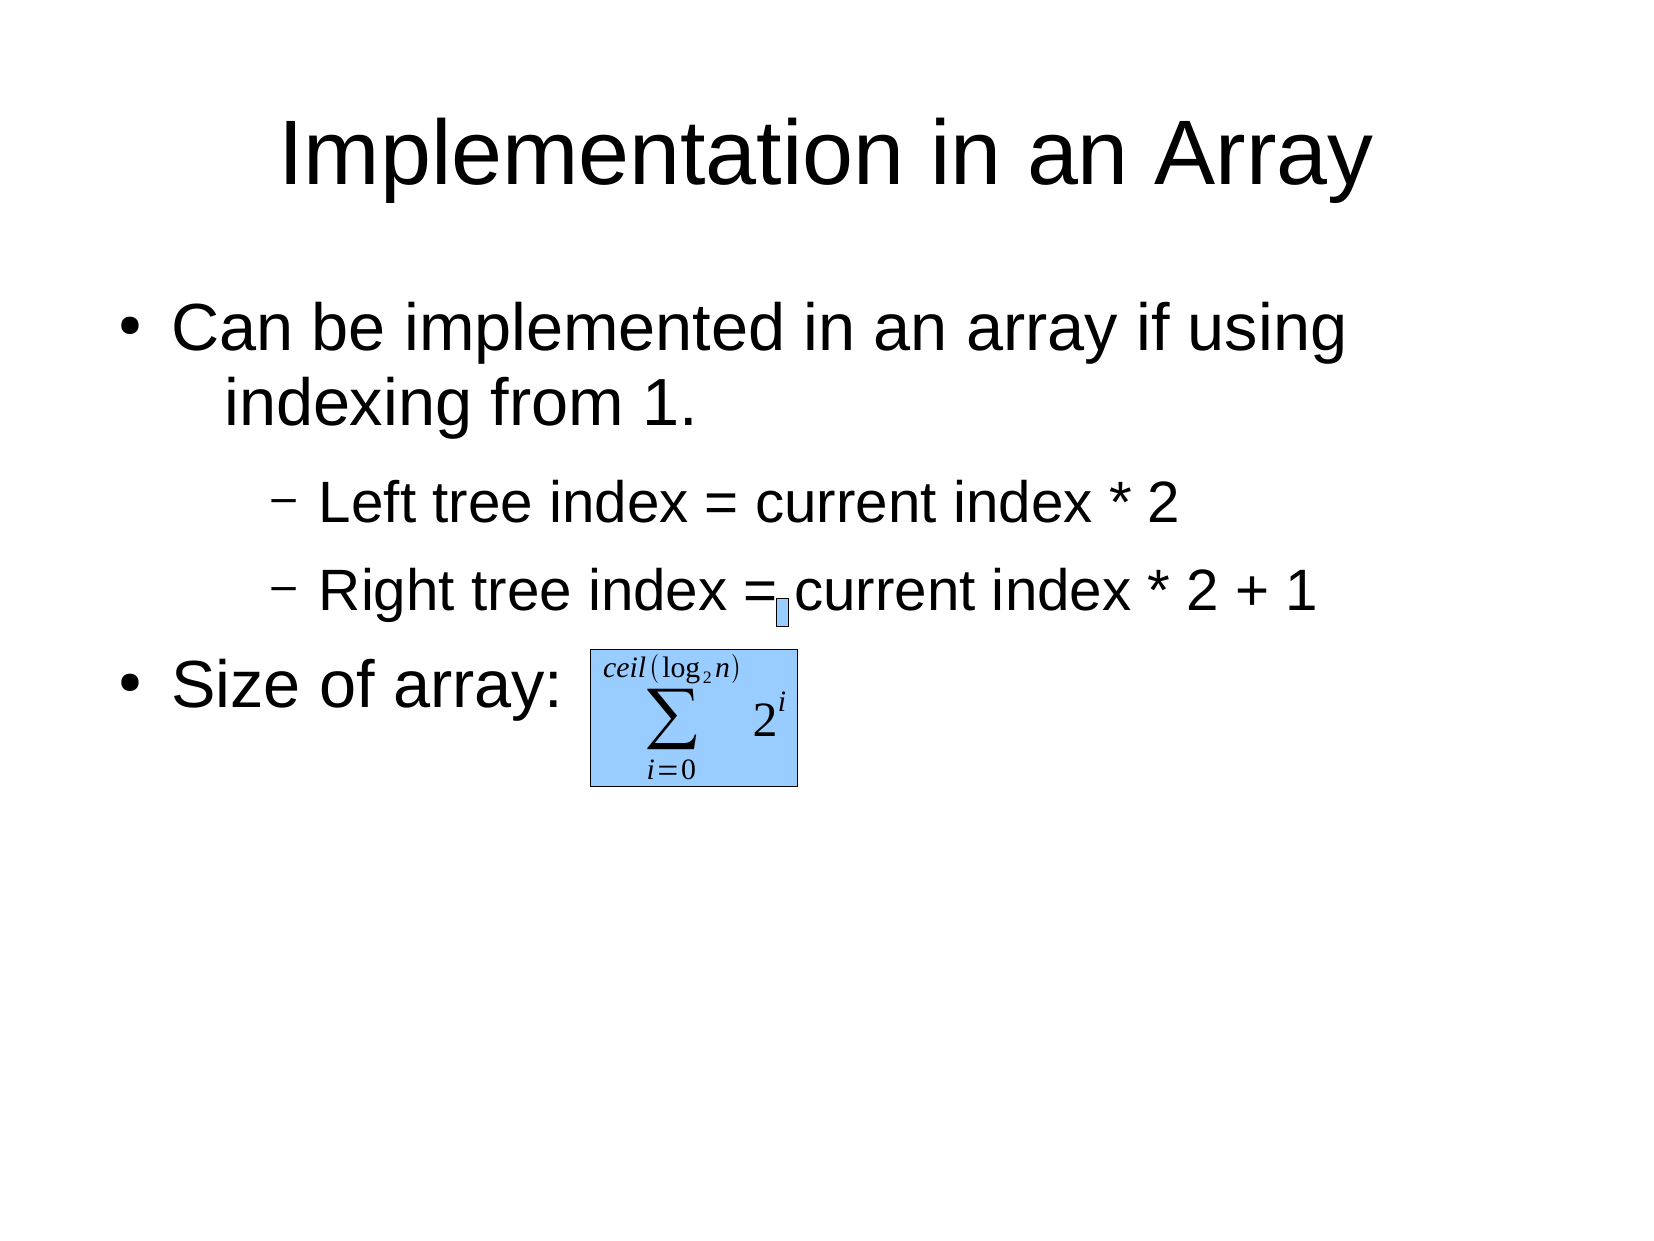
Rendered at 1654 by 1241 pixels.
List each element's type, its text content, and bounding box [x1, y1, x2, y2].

list Can be implemented in an array if using indexing from 1. Left tree index = current index * 2 Right tree index = current index * 2 + 1 Size of array: [82, 290, 1571, 1109]
chart [776, 598, 789, 627]
chart [590, 649, 798, 787]
title Implementation in an Array [82, 49, 1571, 257]
